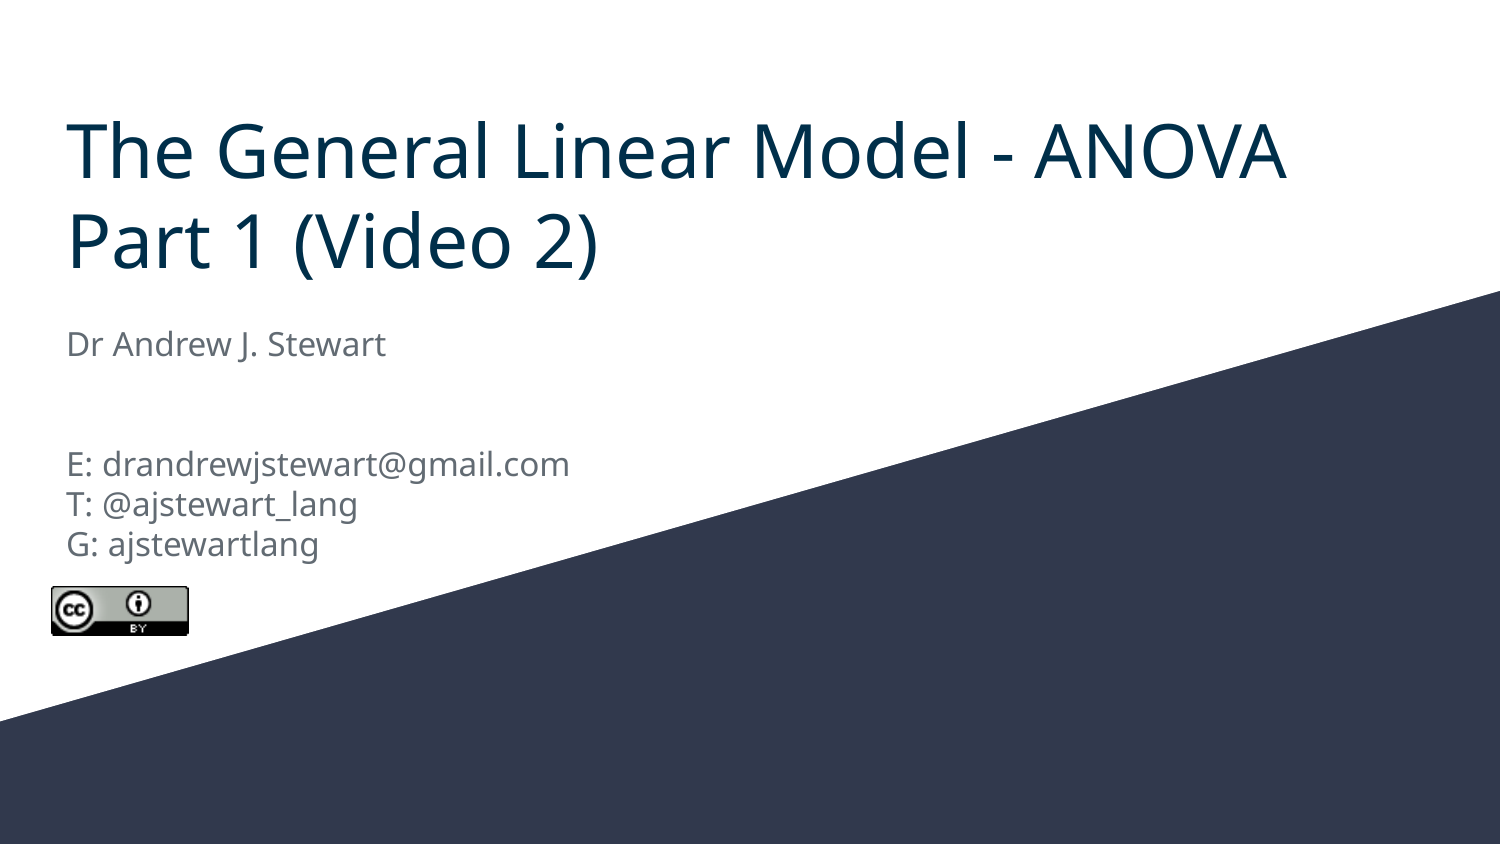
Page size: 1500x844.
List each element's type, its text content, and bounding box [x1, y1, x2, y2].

picture [51, 586, 189, 636]
subtitle Dr Andrew J. Stewart E: drandrewjstewart@gmail.com T: @ajstewart_lang G: ajstewartlang [51, 308, 748, 430]
title The General Linear Model - ANOVA Part 1 (Video 2) [51, 88, 1449, 299]
